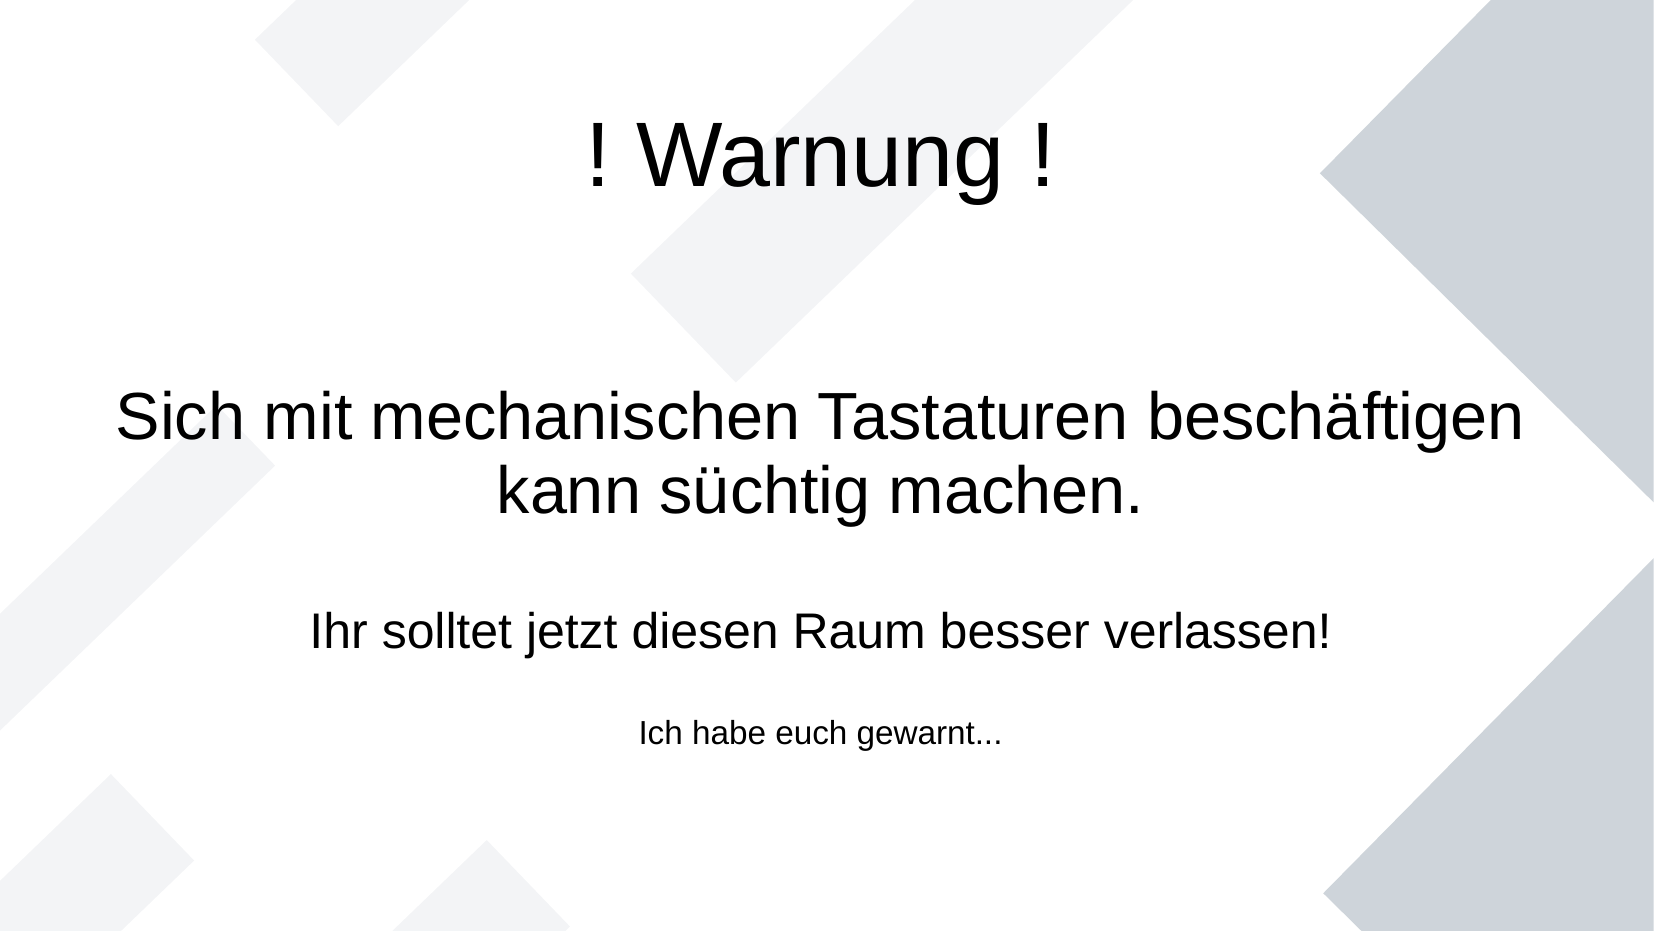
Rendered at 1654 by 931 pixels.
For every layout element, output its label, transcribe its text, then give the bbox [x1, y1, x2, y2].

subtitle Sich mit mechanischen Tastaturen beschäftigen kann süchtig machen. Ihr solltet jetzt diesen Raum besser verlassen! Ich habe euch gewarnt... [76, 295, 1565, 835]
title ! Warnung ! [76, 76, 1565, 233]
